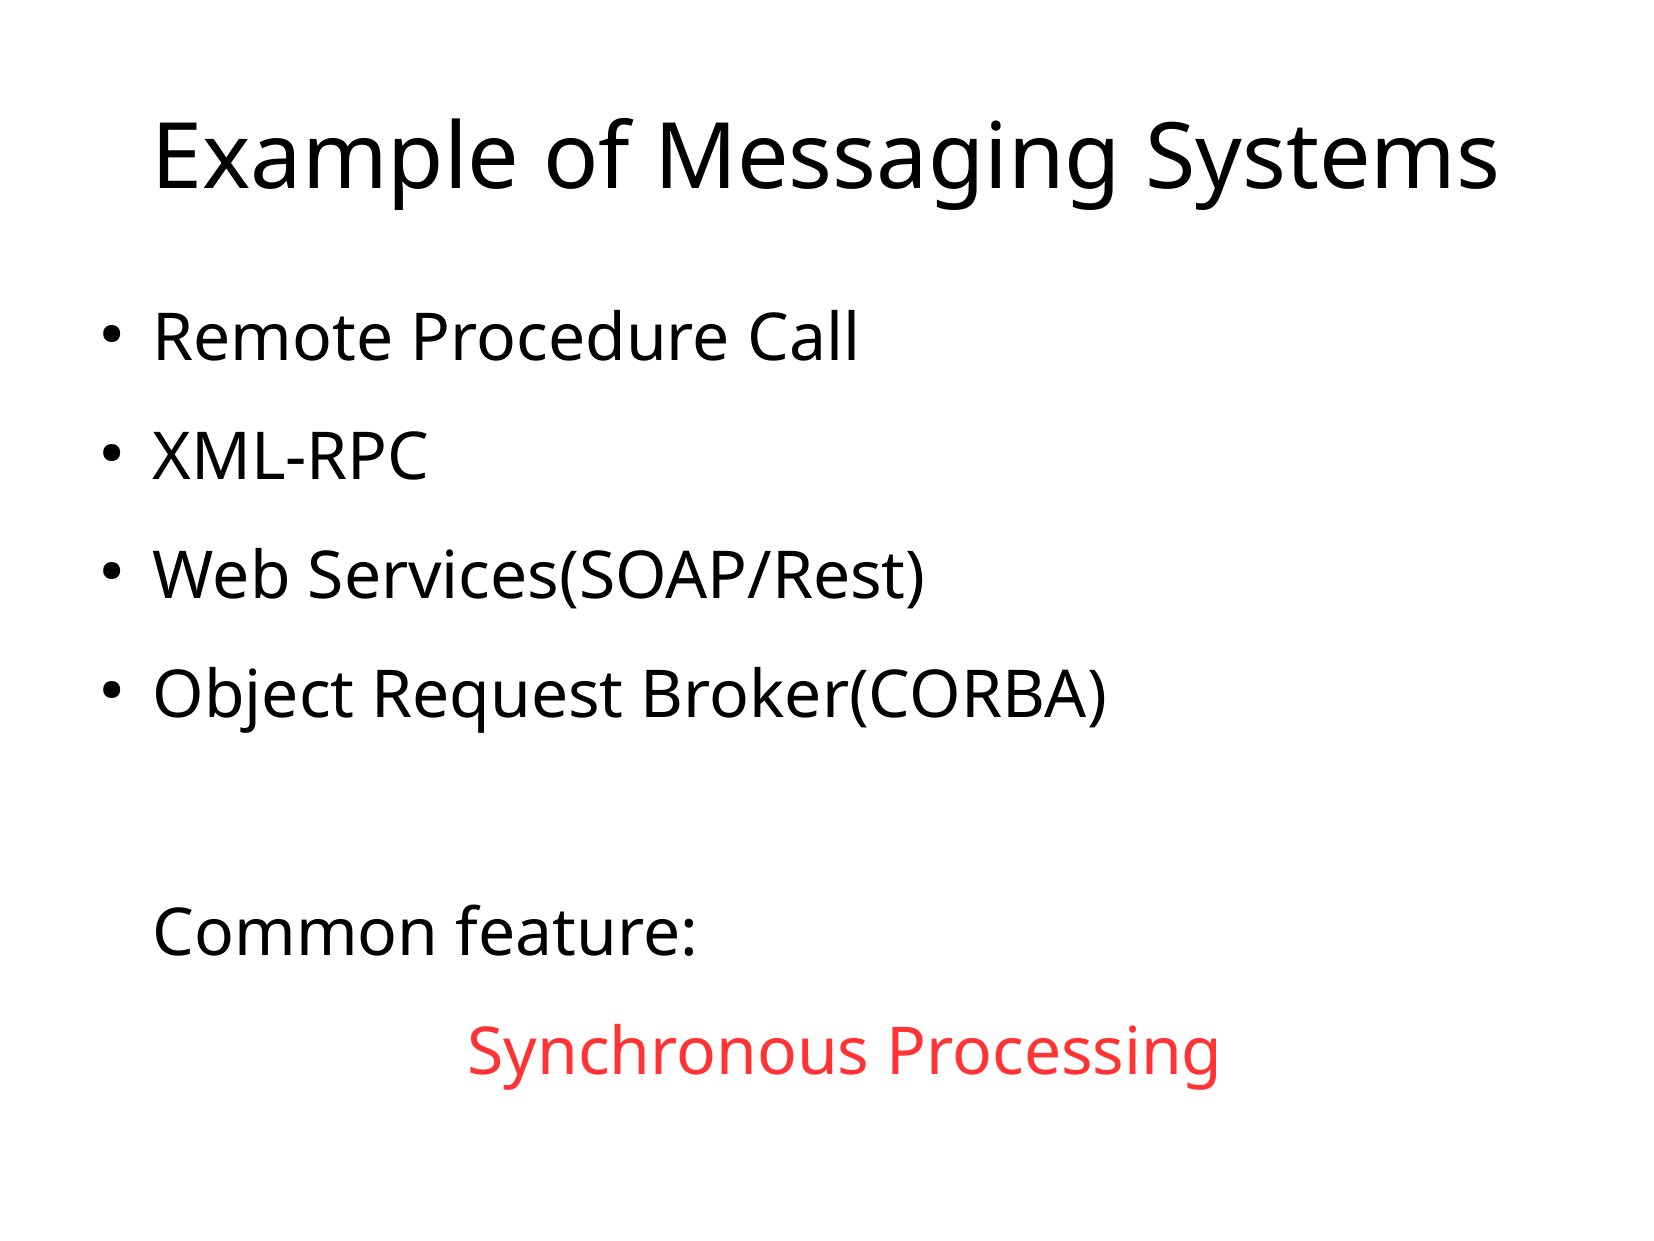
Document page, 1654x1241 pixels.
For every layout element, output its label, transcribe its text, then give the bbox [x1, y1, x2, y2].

list Remote Procedure Call XML-RPC Web Services(SOAP/Rest) Object Request Broker(CORBA) Common feature: Synchronous Processing [82, 290, 1538, 1096]
title Example of Messaging Systems [82, 49, 1571, 257]
